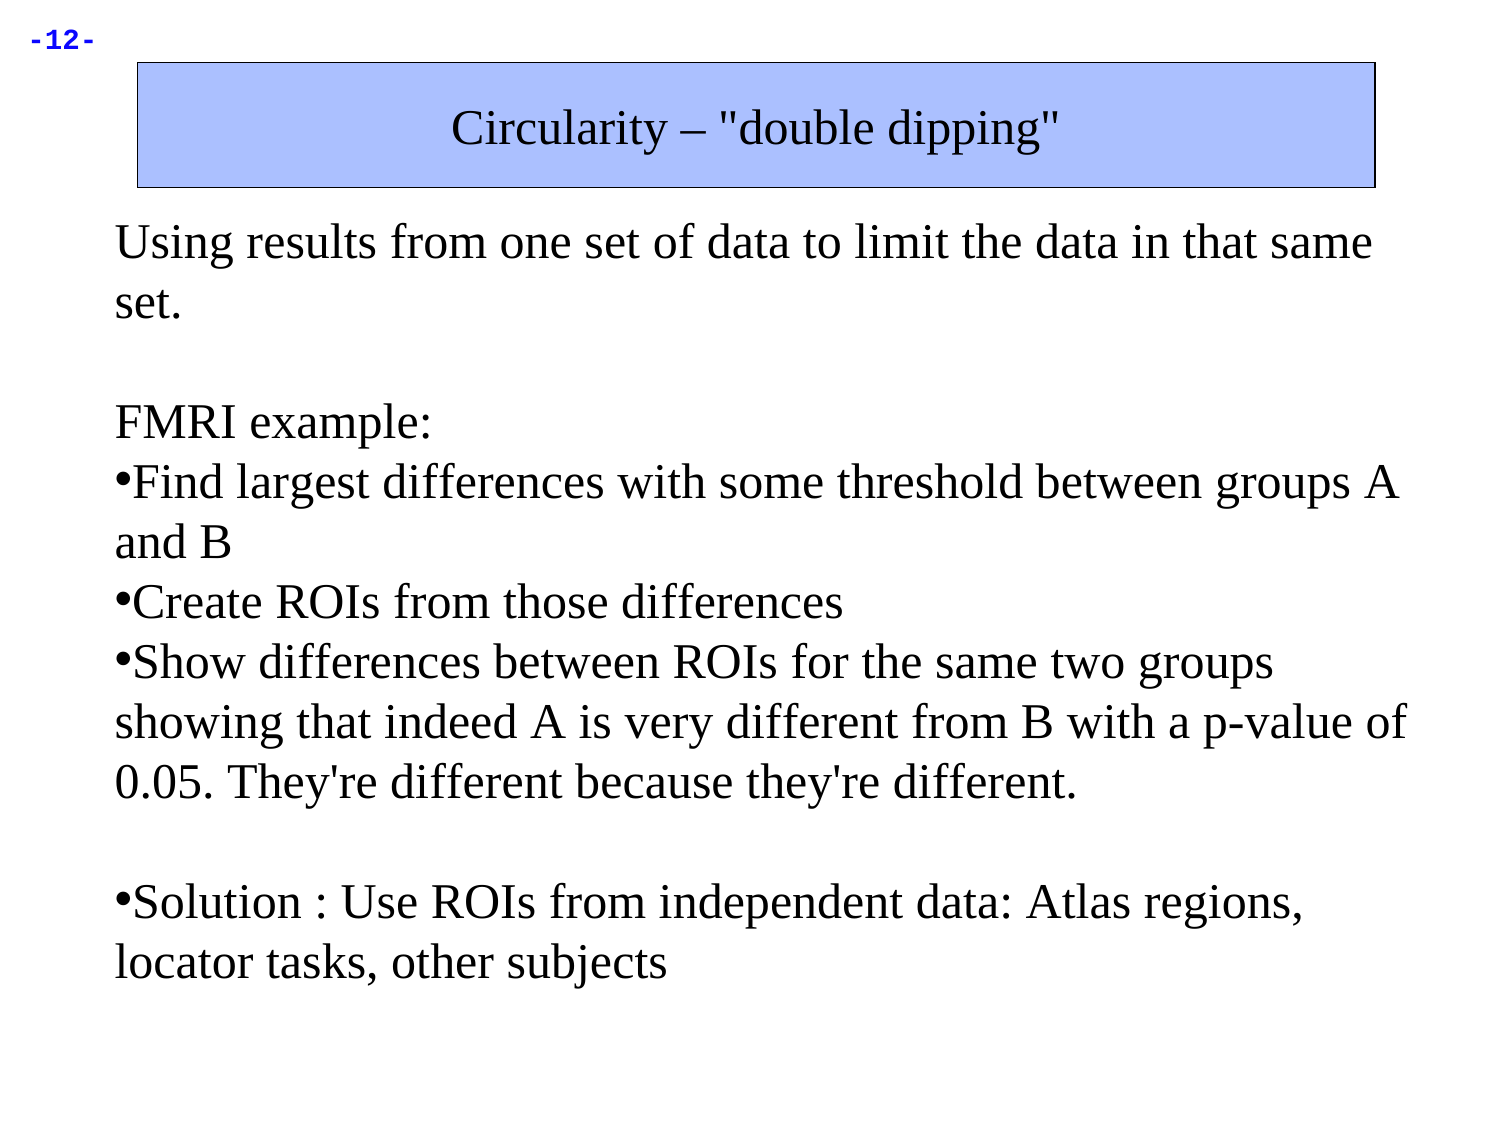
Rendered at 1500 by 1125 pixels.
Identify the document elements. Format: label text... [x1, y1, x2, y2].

text_box Using results from one set of data to limit the data in that same set. FMRI example: Find largest differences with some threshold between groups A and B Create ROIs from those differences Show differences between ROIs for the same two groups showing that indeed A is very different from B with a p-value of 0.05. They're different because they're different. Solution : Use ROIs from independent data: Atlas regions, locator tasks, other subjects [99, 200, 1438, 1117]
title Circularity – "double dipping" [137, 62, 1375, 188]
